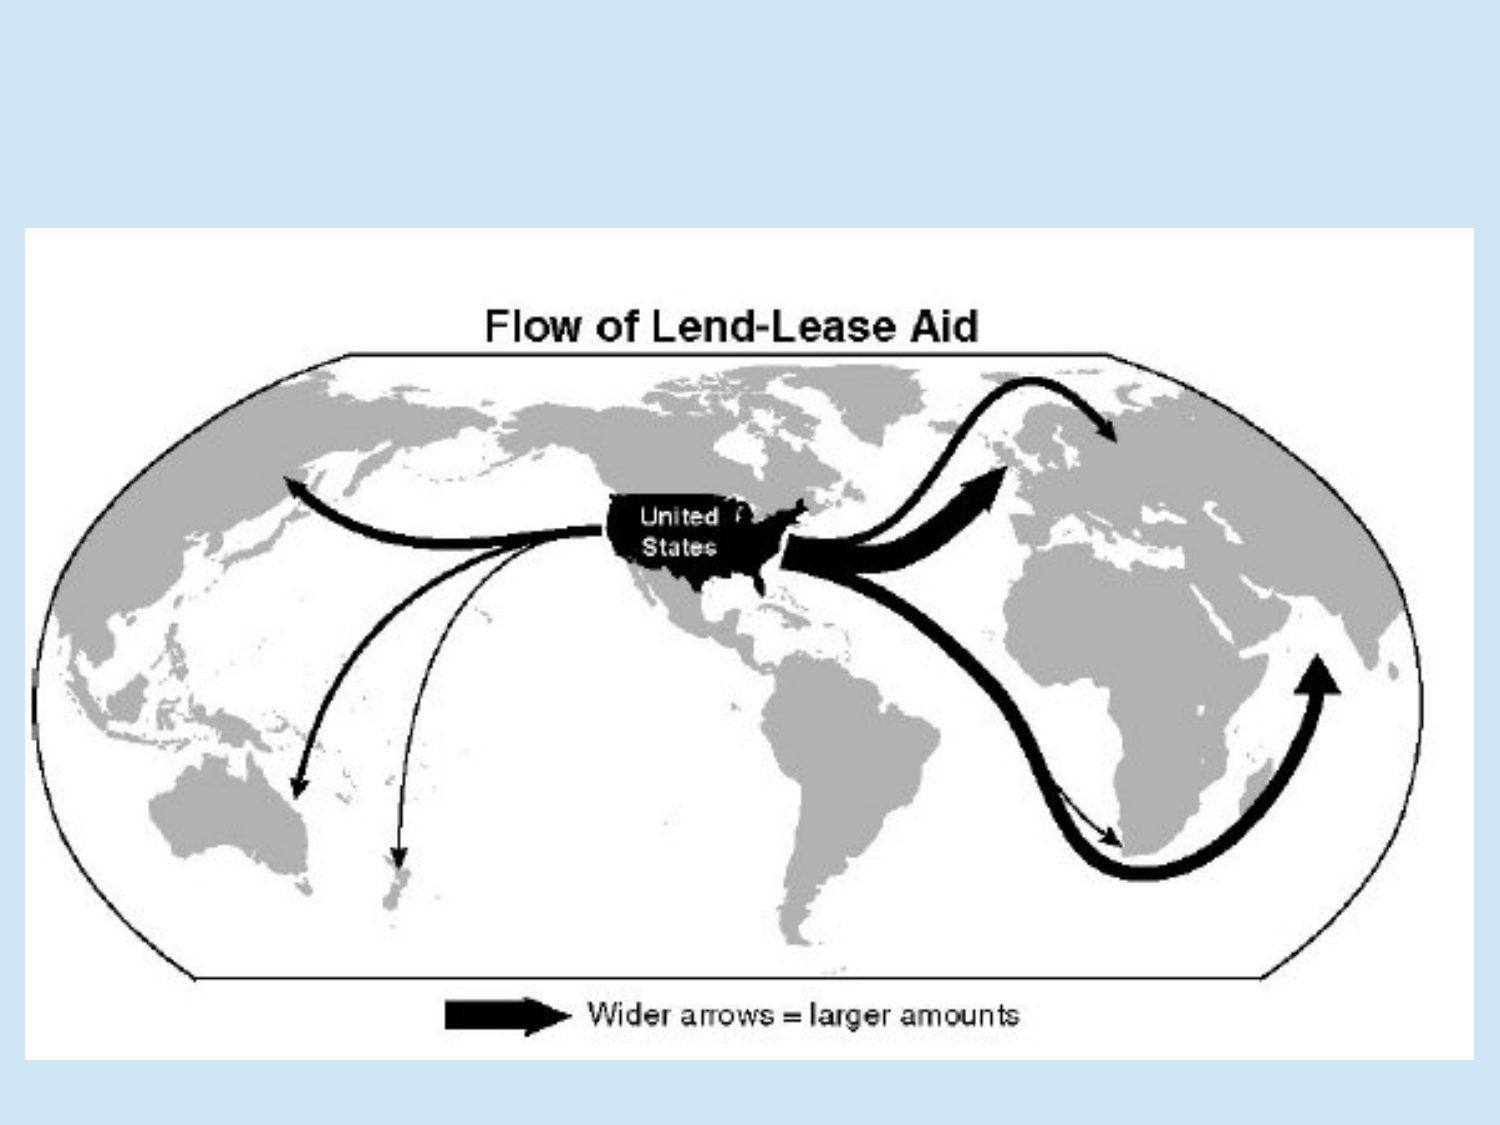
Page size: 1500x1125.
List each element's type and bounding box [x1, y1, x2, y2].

picture [25, 228, 1474, 1060]
